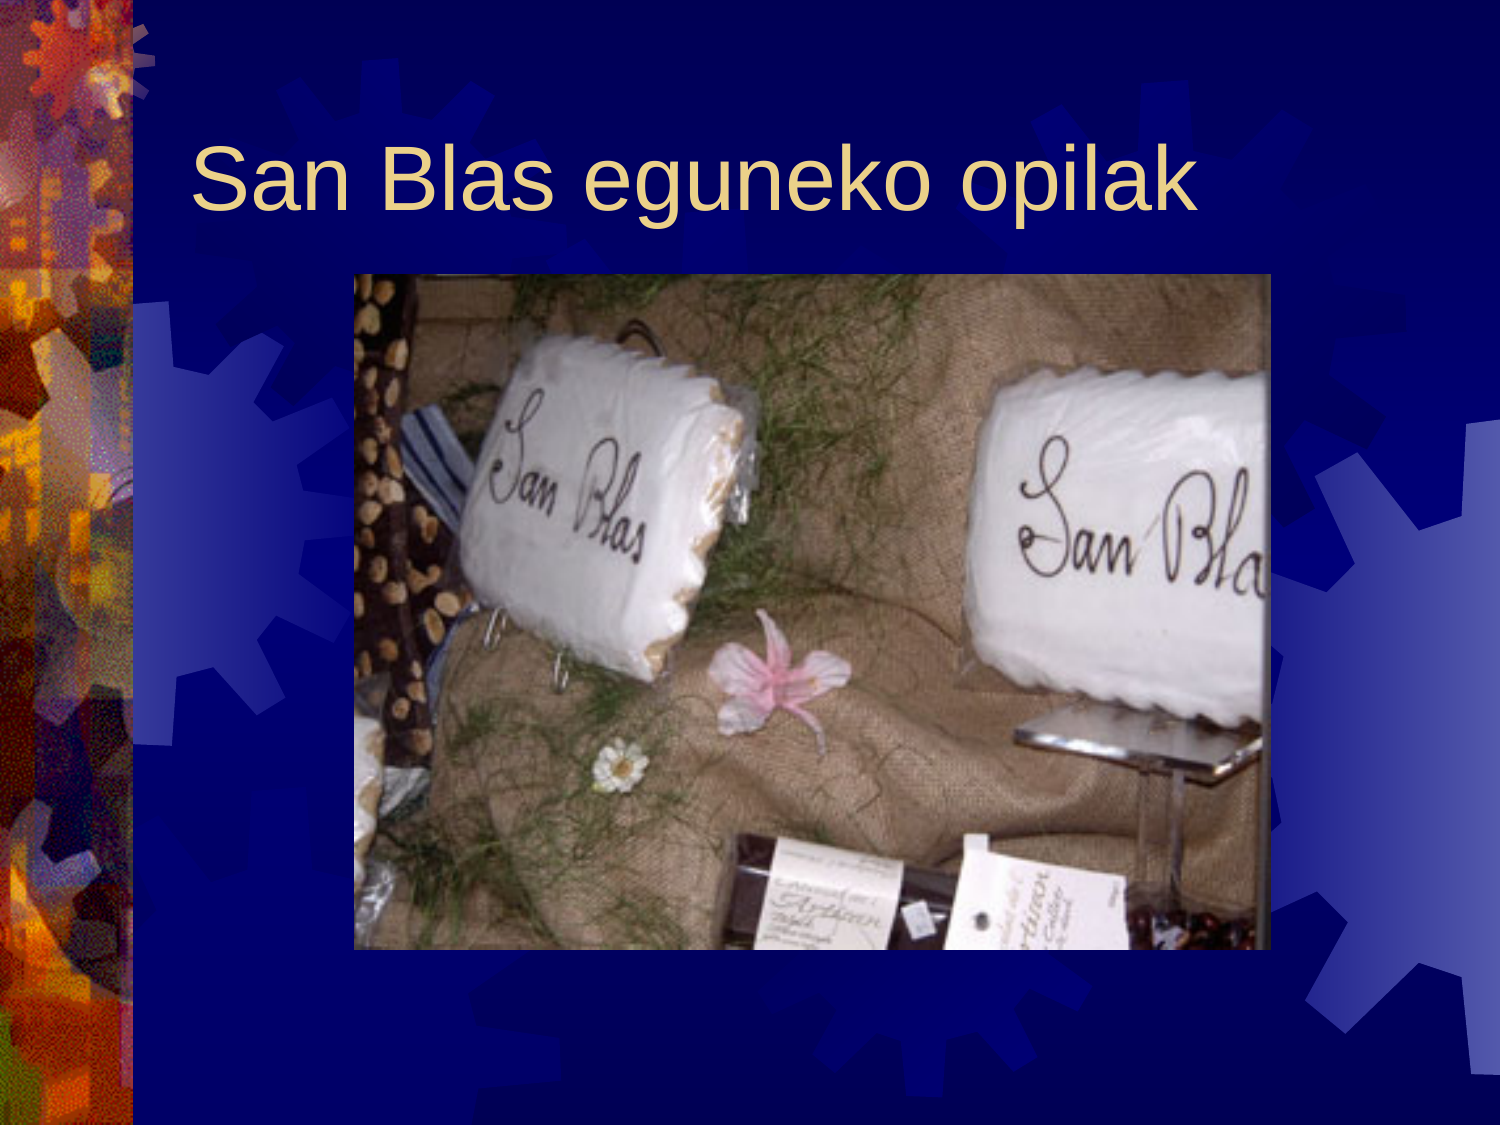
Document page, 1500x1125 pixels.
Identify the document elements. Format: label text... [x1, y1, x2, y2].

title San Blas eguneko opilak [174, 49, 1450, 238]
chart [354, 275, 1271, 951]
picture [0, 0, 133, 1125]
